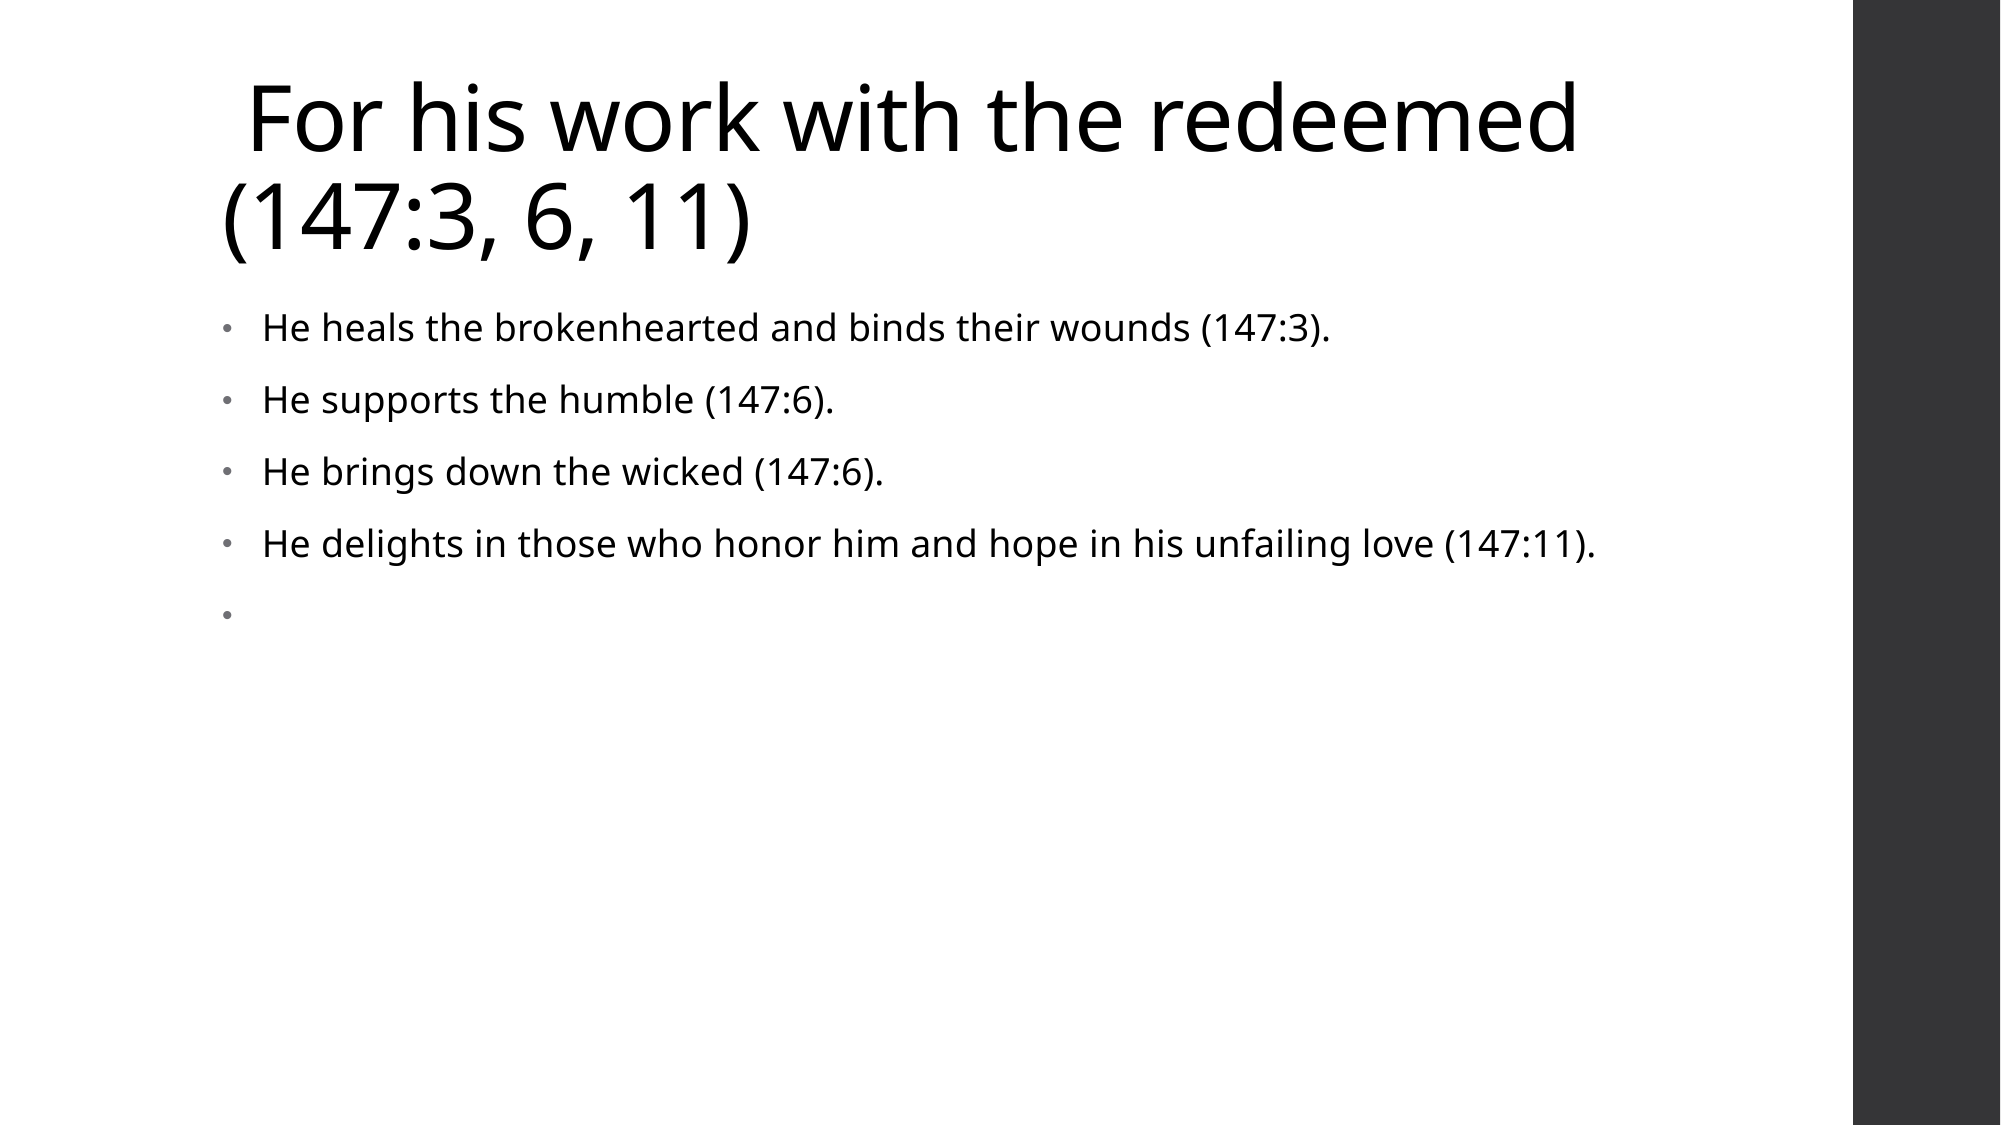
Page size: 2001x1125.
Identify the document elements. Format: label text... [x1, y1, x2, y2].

list He heals the brokenhearted and binds their wounds (147:3). He supports the humble (147:6). He brings down the wicked (147:6). He delights in those who honor him and hope in his unfailing love (147:11). [206, 299, 1617, 1014]
title For his work with the redeemed (147:3, 6, 11) [206, 60, 1797, 278]
